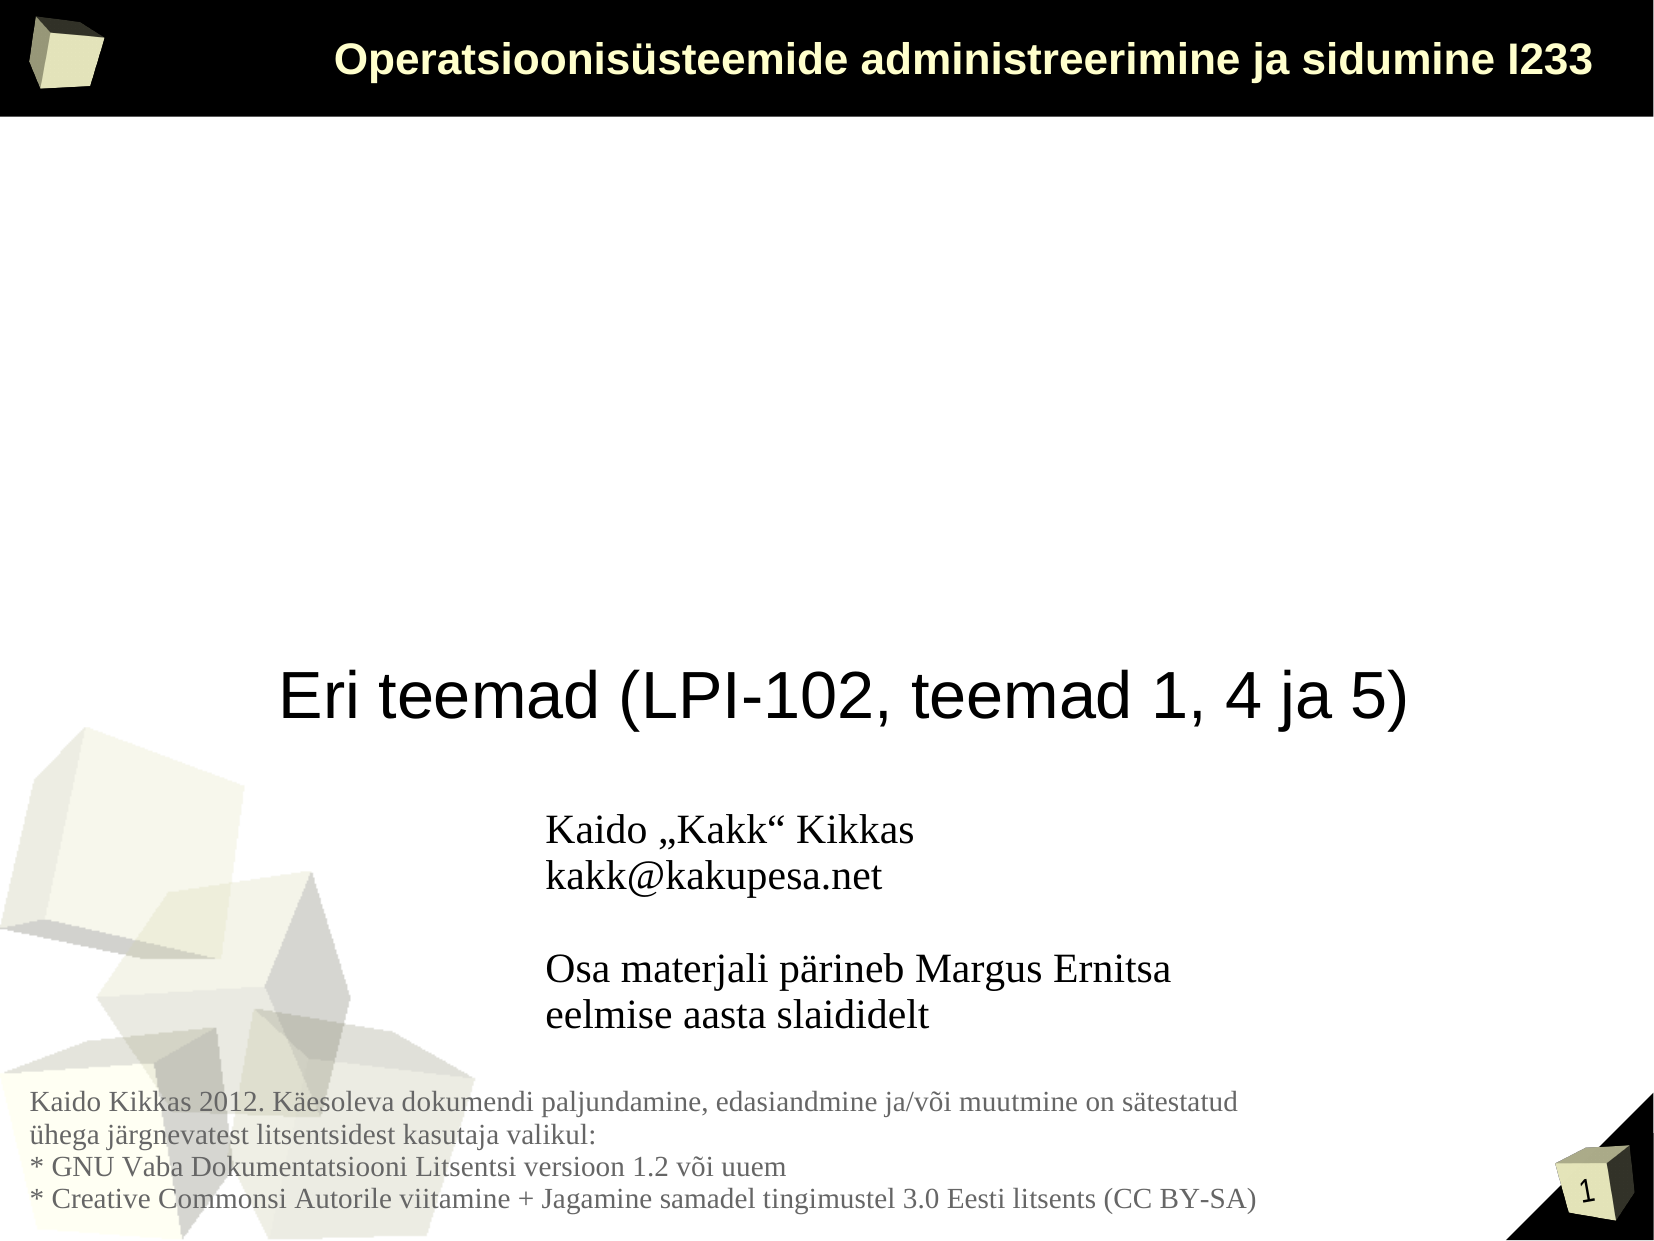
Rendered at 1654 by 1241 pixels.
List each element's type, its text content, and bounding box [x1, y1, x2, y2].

text_box Kaido „Kakk“ Kikkas kakk@kakupesa.net Osa materjali pärineb Margus Ernitsa eelmise aasta slaididelt [545, 806, 1284, 1038]
text_box Kaido Kikkas 2012. Käesoleva dokumendi paljundamine, edasiandmine ja/või muutmine on sätestatud ühega järgnevatest litsentsidest kasutaja valikul: * GNU Vaba Dokumentatsiooni Litsentsi versioon 1.2 või uuem * Creative Commonsi Autorile viitamine + Jagamine samadel tingimustel 3.0 Eesti litsents (CC BY-SA) [29, 1085, 1536, 1216]
subtitle Eri teemad (LPI-102, teemad 1, 4 ja 5) [44, 177, 1611, 1214]
title Operatsioonisüsteemide administreerimine ja sidumine I233 [118, 0, 1595, 119]
picture [0, 726, 477, 1241]
